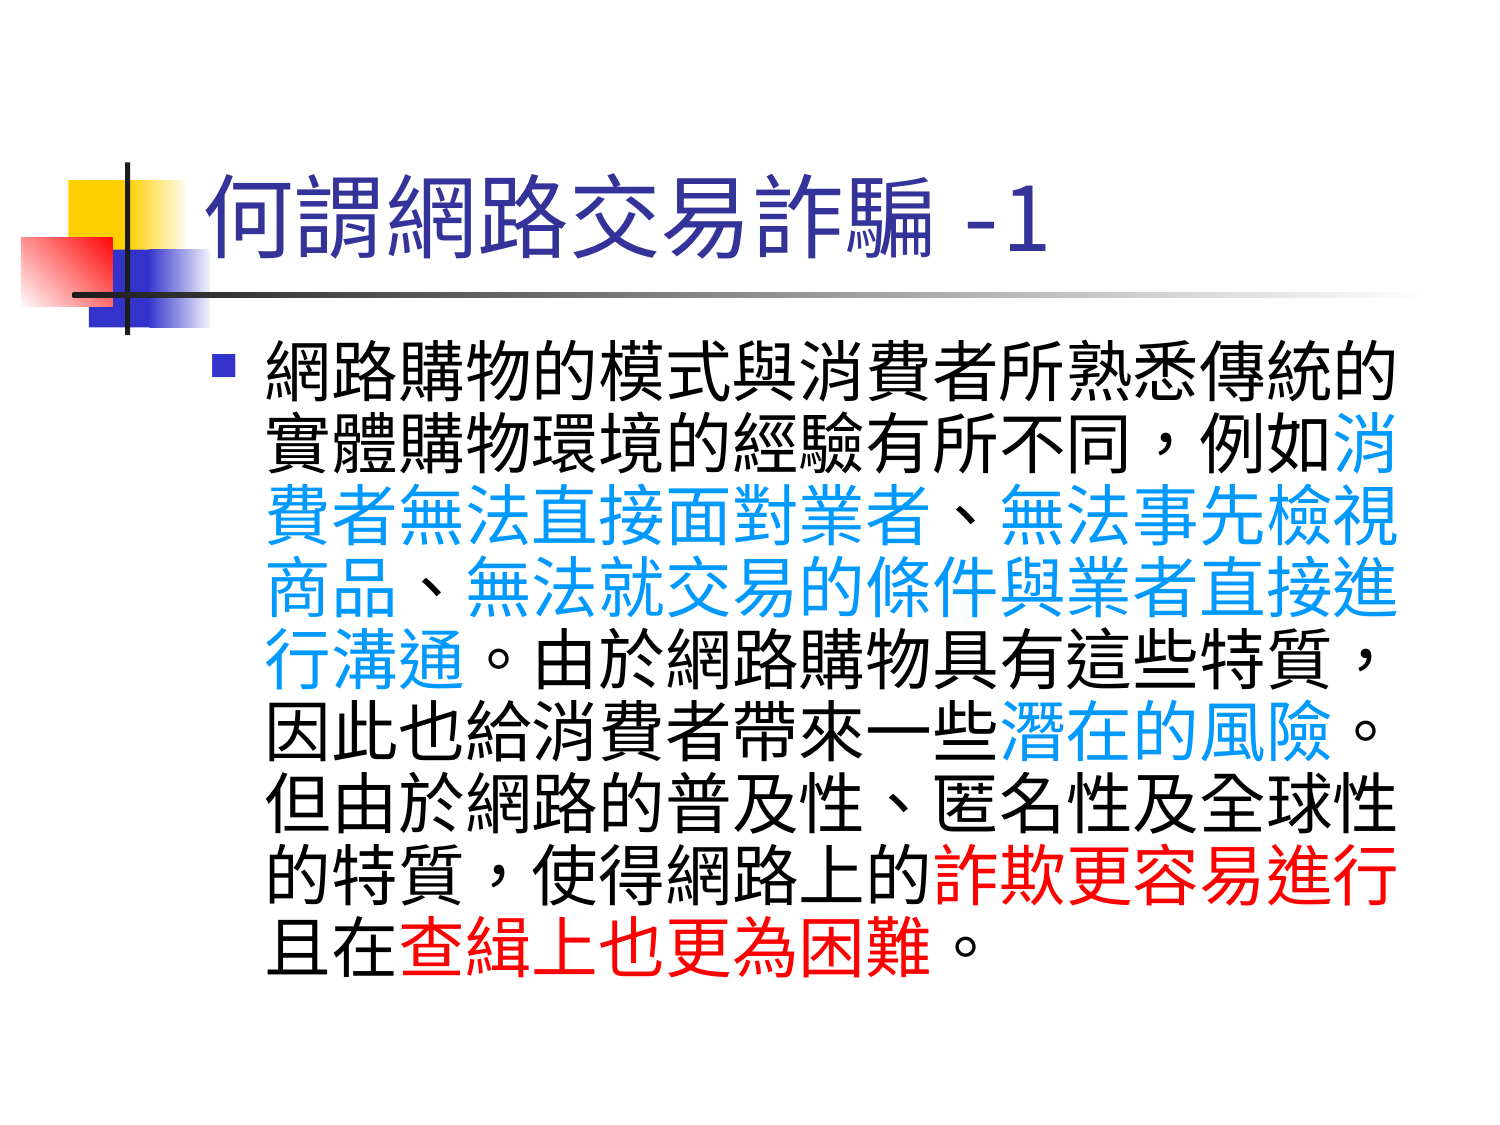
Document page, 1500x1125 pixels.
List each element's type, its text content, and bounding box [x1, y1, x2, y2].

list 網路購物的模式與消費者所熟悉傳統的實體購物環境的經驗有所不同，例如消費者無法直接面對業者、無法事先檢視商品、無法就交易的條件與業者直接進行溝通。由於網路購物具有這些特質，因此也給消費者帶來一些潛在的風險。但由於網路的普及性、匿名性及全球性的特質，使得網路上的詐欺更容易進行且在查緝上也更為困難。 [193, 331, 1469, 1007]
title 何謂網路交易詐騙-1 [187, 37, 1466, 278]
